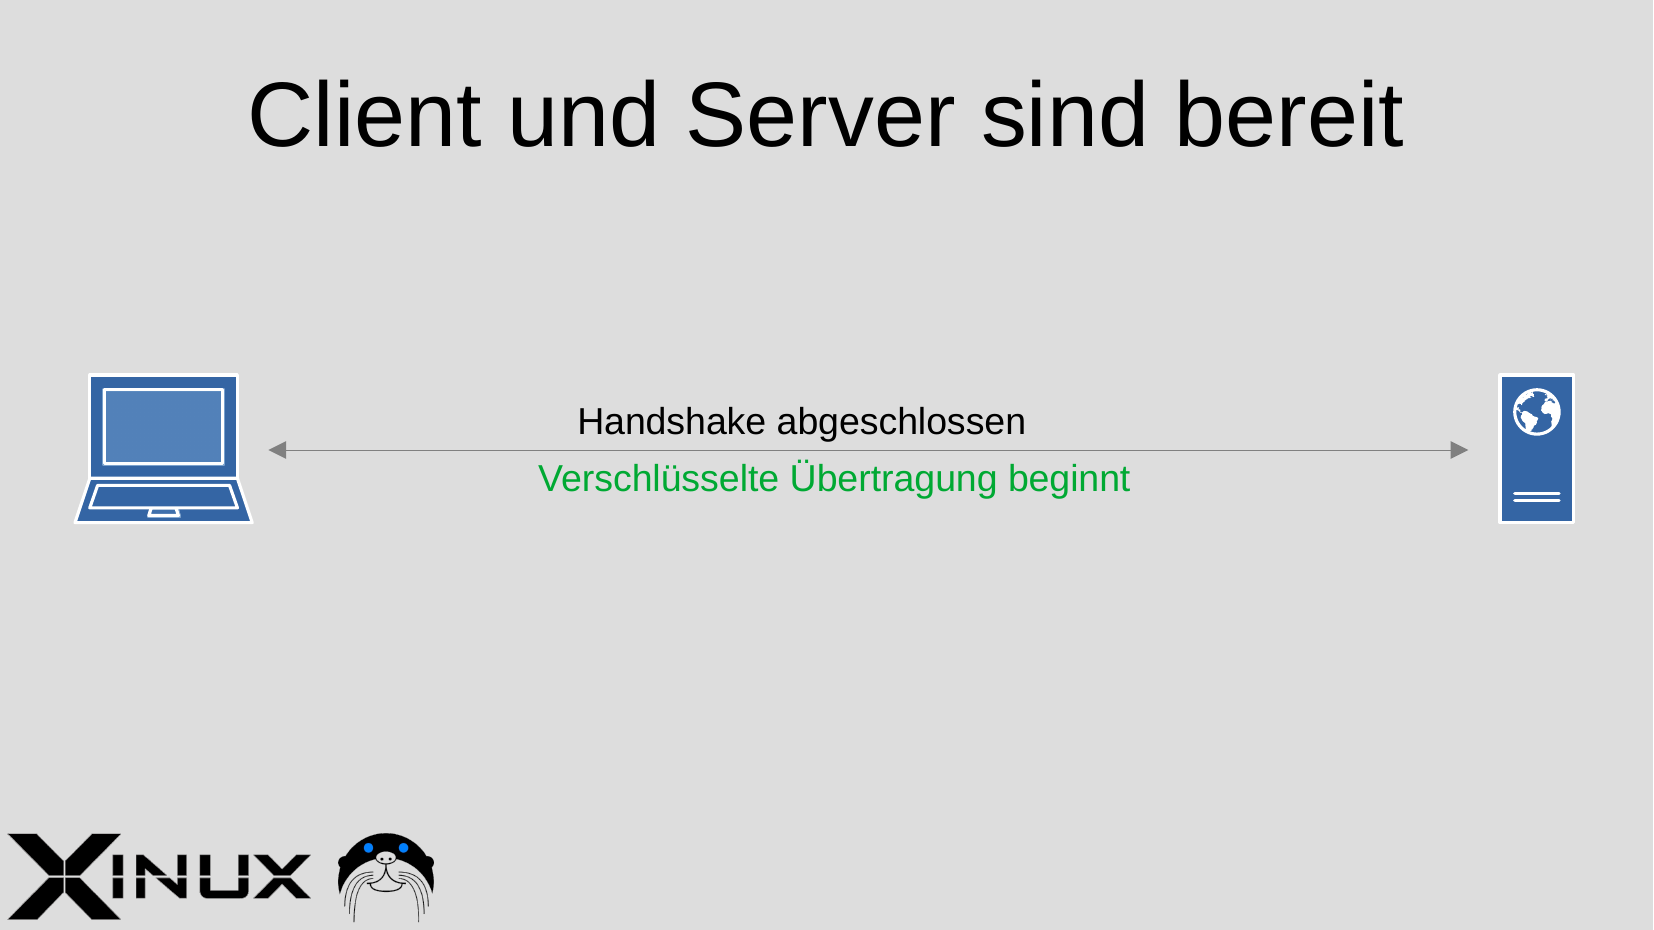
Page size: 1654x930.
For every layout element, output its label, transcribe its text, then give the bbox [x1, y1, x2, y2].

title Client und Server sind bereit [82, 37, 1571, 193]
text_box [1500, 375, 1574, 523]
text_box [75, 375, 253, 523]
picture [0, 824, 440, 929]
text_box Verschlüsselte Übertragung beginnt [523, 449, 1201, 526]
text_box Handshake abgeschlossen [562, 393, 1041, 449]
